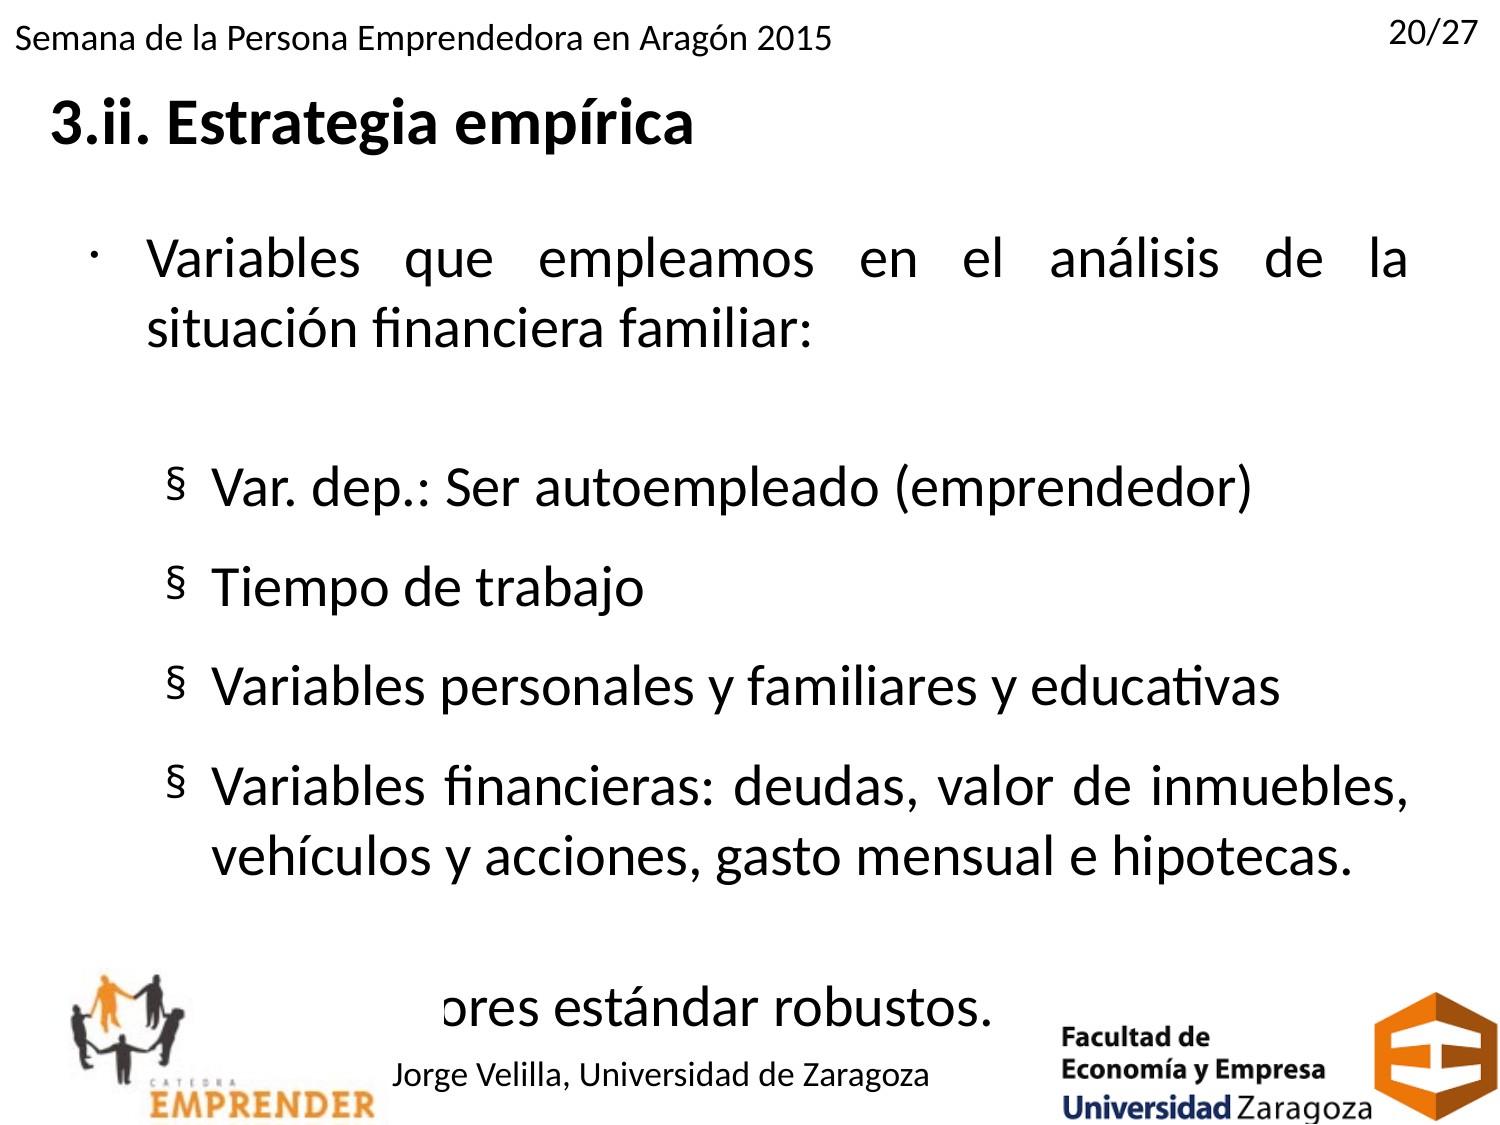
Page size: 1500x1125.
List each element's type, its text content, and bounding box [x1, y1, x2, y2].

slide_number <número>/27 [1373, 0, 1500, 57]
text_box Semana de la Persona Emprendedora en Aragón 2015 [0, 5, 857, 66]
text_box 3.ii. Estrategia empírica [34, 70, 711, 211]
picture [0, 968, 444, 1125]
text_box Jorge Velilla, Universidad de Zaragoza [377, 1043, 946, 1101]
list Variables que empleamos en el análisis de la situación financiera familiar: Var. dep.: Ser autoempleado (emprendedor) Tiempo de trabajo Variables personales y familiares y educativas Variables financieras: deudas, valor de inmuebles, vehículos y acciones, gasto mensual e hipotecas. Se incluyen errores estándar robustos. [75, 212, 1425, 993]
picture [1050, 992, 1500, 1124]
